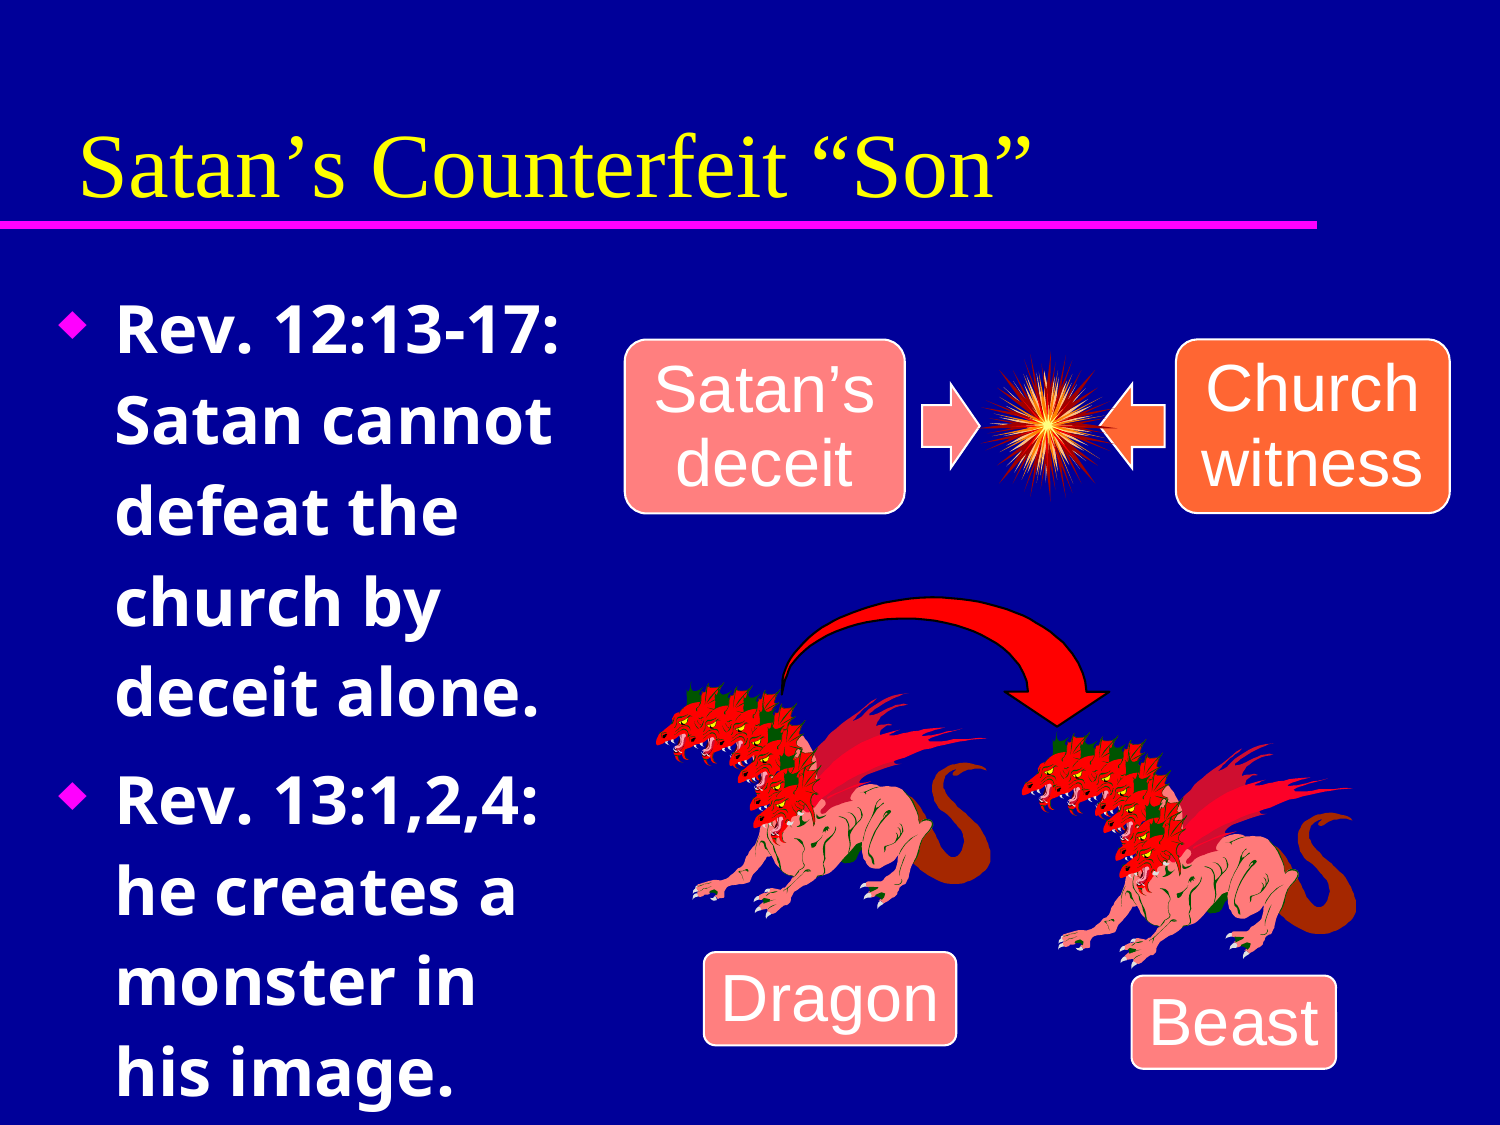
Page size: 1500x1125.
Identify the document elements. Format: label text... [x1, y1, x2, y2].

text_box Satan’s deceit [624, 339, 905, 514]
text_box [922, 350, 1165, 502]
text_box [656, 597, 1110, 920]
text_box Dragon [703, 952, 957, 1046]
list Rev. 12:13-17: Satan cannot defeat the church by deceit alone. Rev. 13:1,2,4: he creates a monster in his image. [43, 274, 638, 1051]
text_box Beast [1131, 975, 1337, 1069]
title Satan’s Counterfeit “Son” [62, 43, 1338, 225]
text_box [1021, 731, 1356, 970]
text_box Church witness [1175, 339, 1450, 514]
